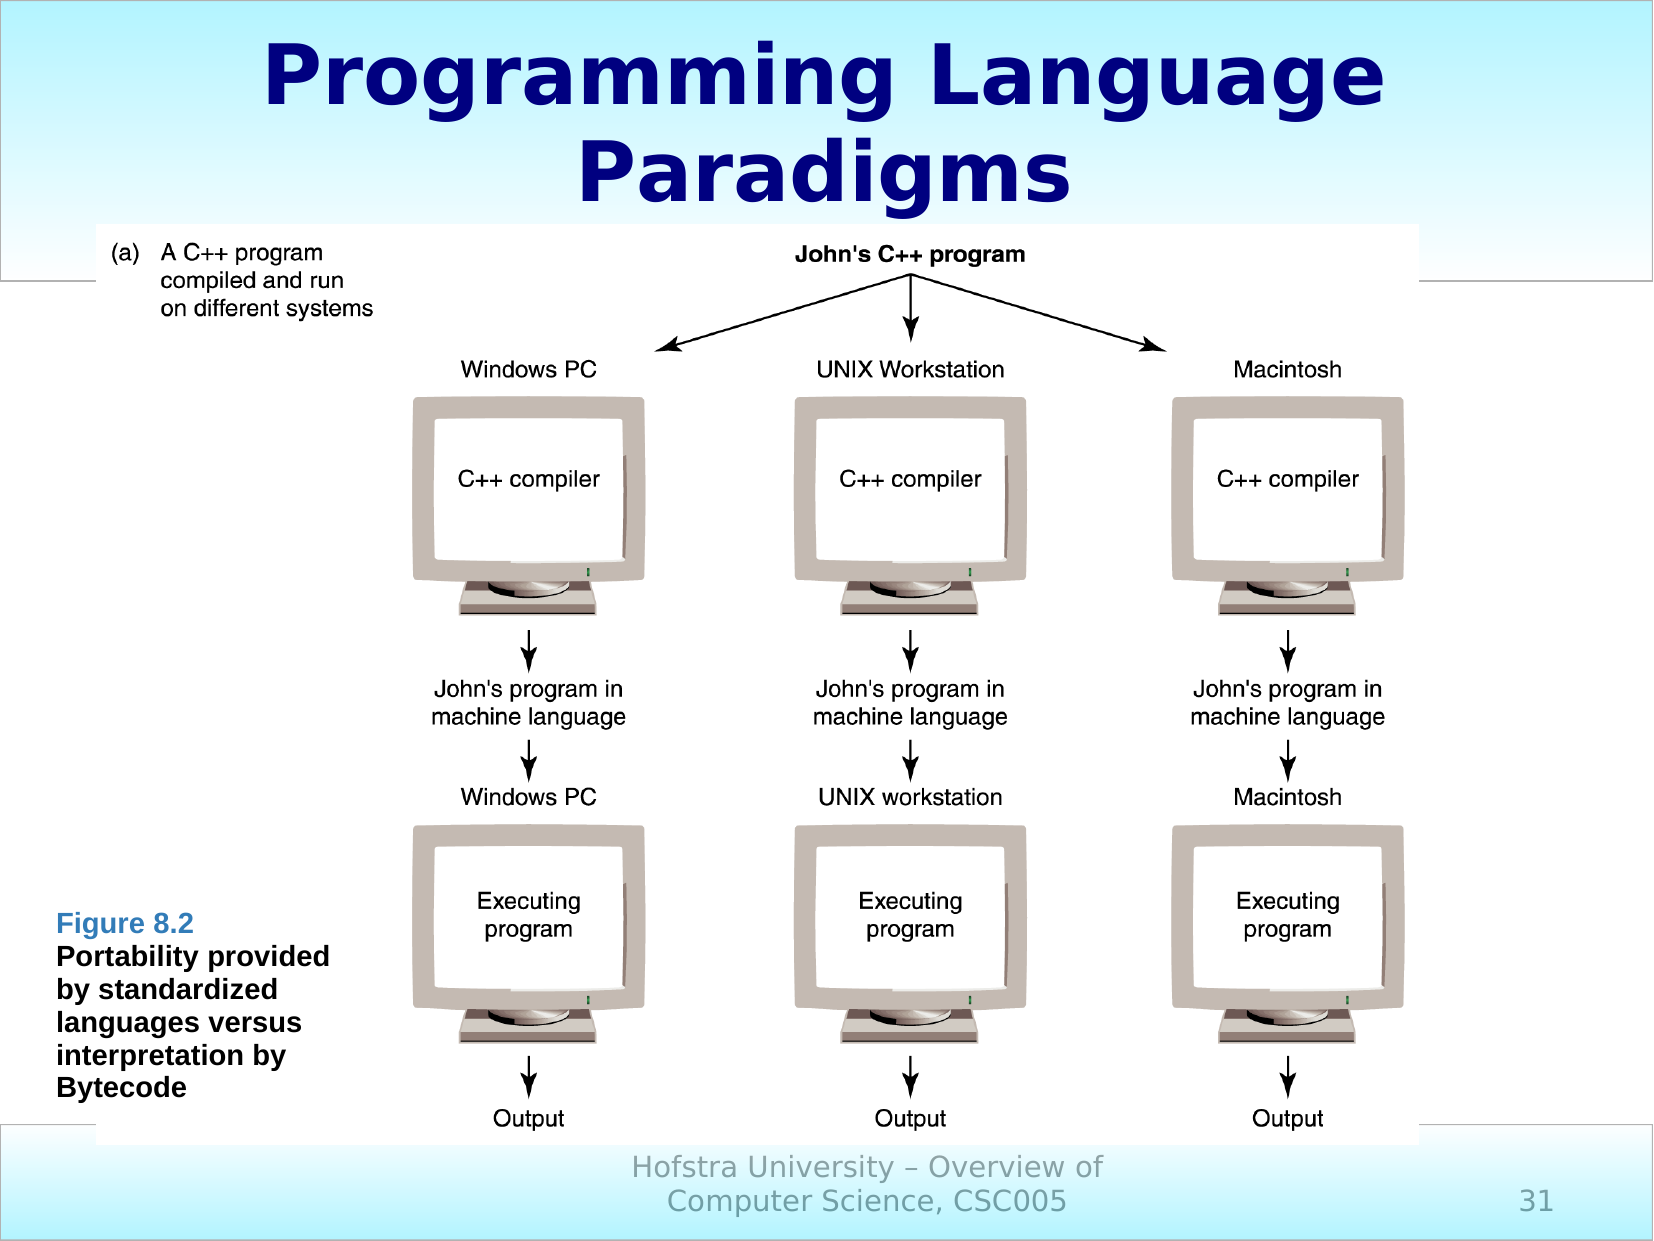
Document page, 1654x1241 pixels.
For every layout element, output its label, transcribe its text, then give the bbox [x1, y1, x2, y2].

picture [96, 224, 1419, 1145]
title Programming Language Paradigms [37, 12, 1612, 237]
text_box Figure 8.2 Portability provided by standardized languages versus interpretation by Bytecode [41, 899, 372, 1112]
